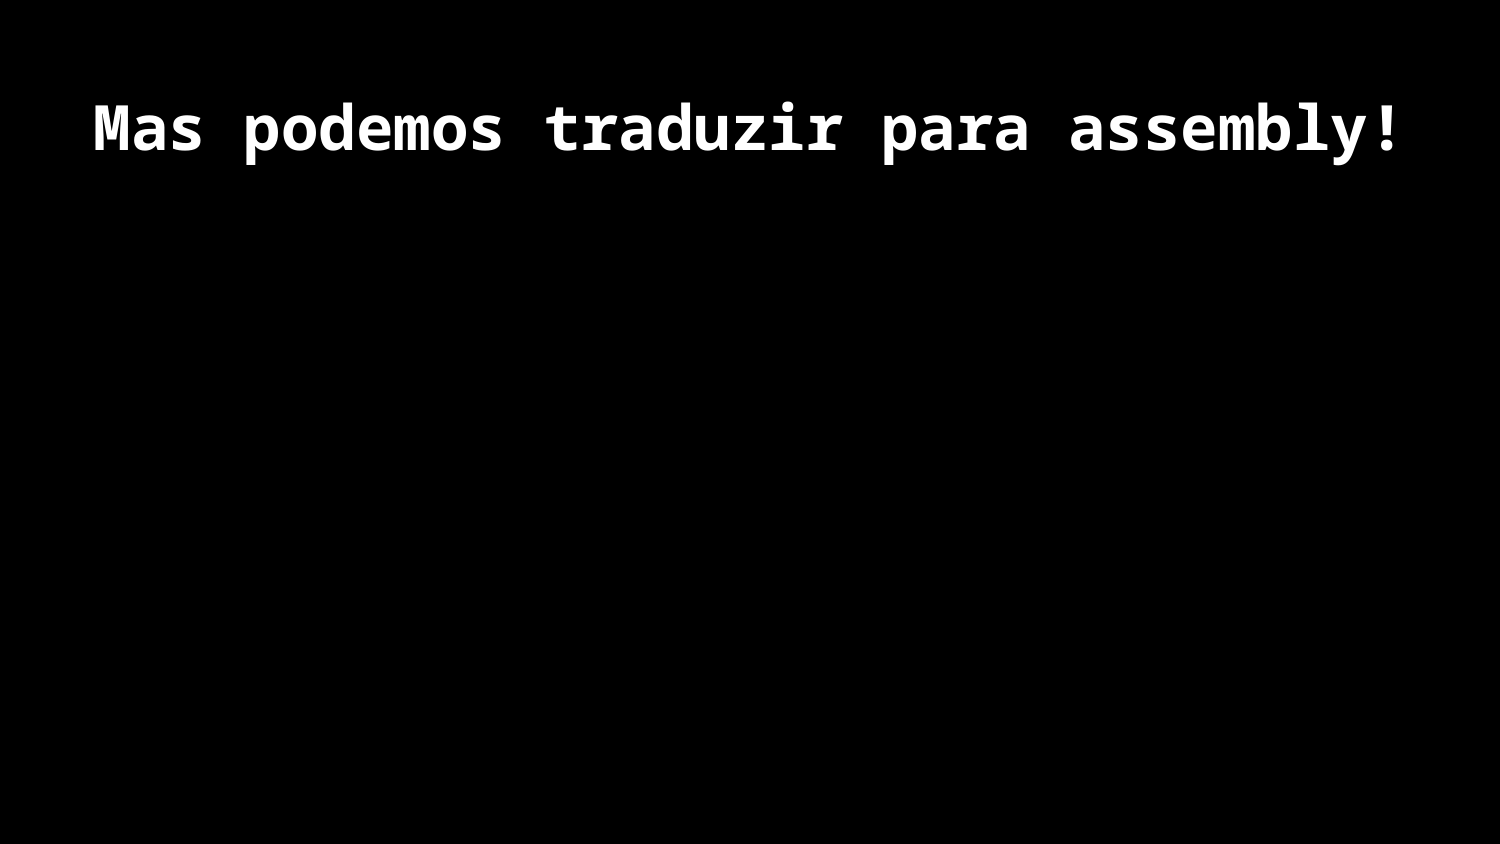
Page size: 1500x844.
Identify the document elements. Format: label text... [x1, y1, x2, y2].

title Mas podemos traduzir para assembly! [51, 72, 1449, 167]
